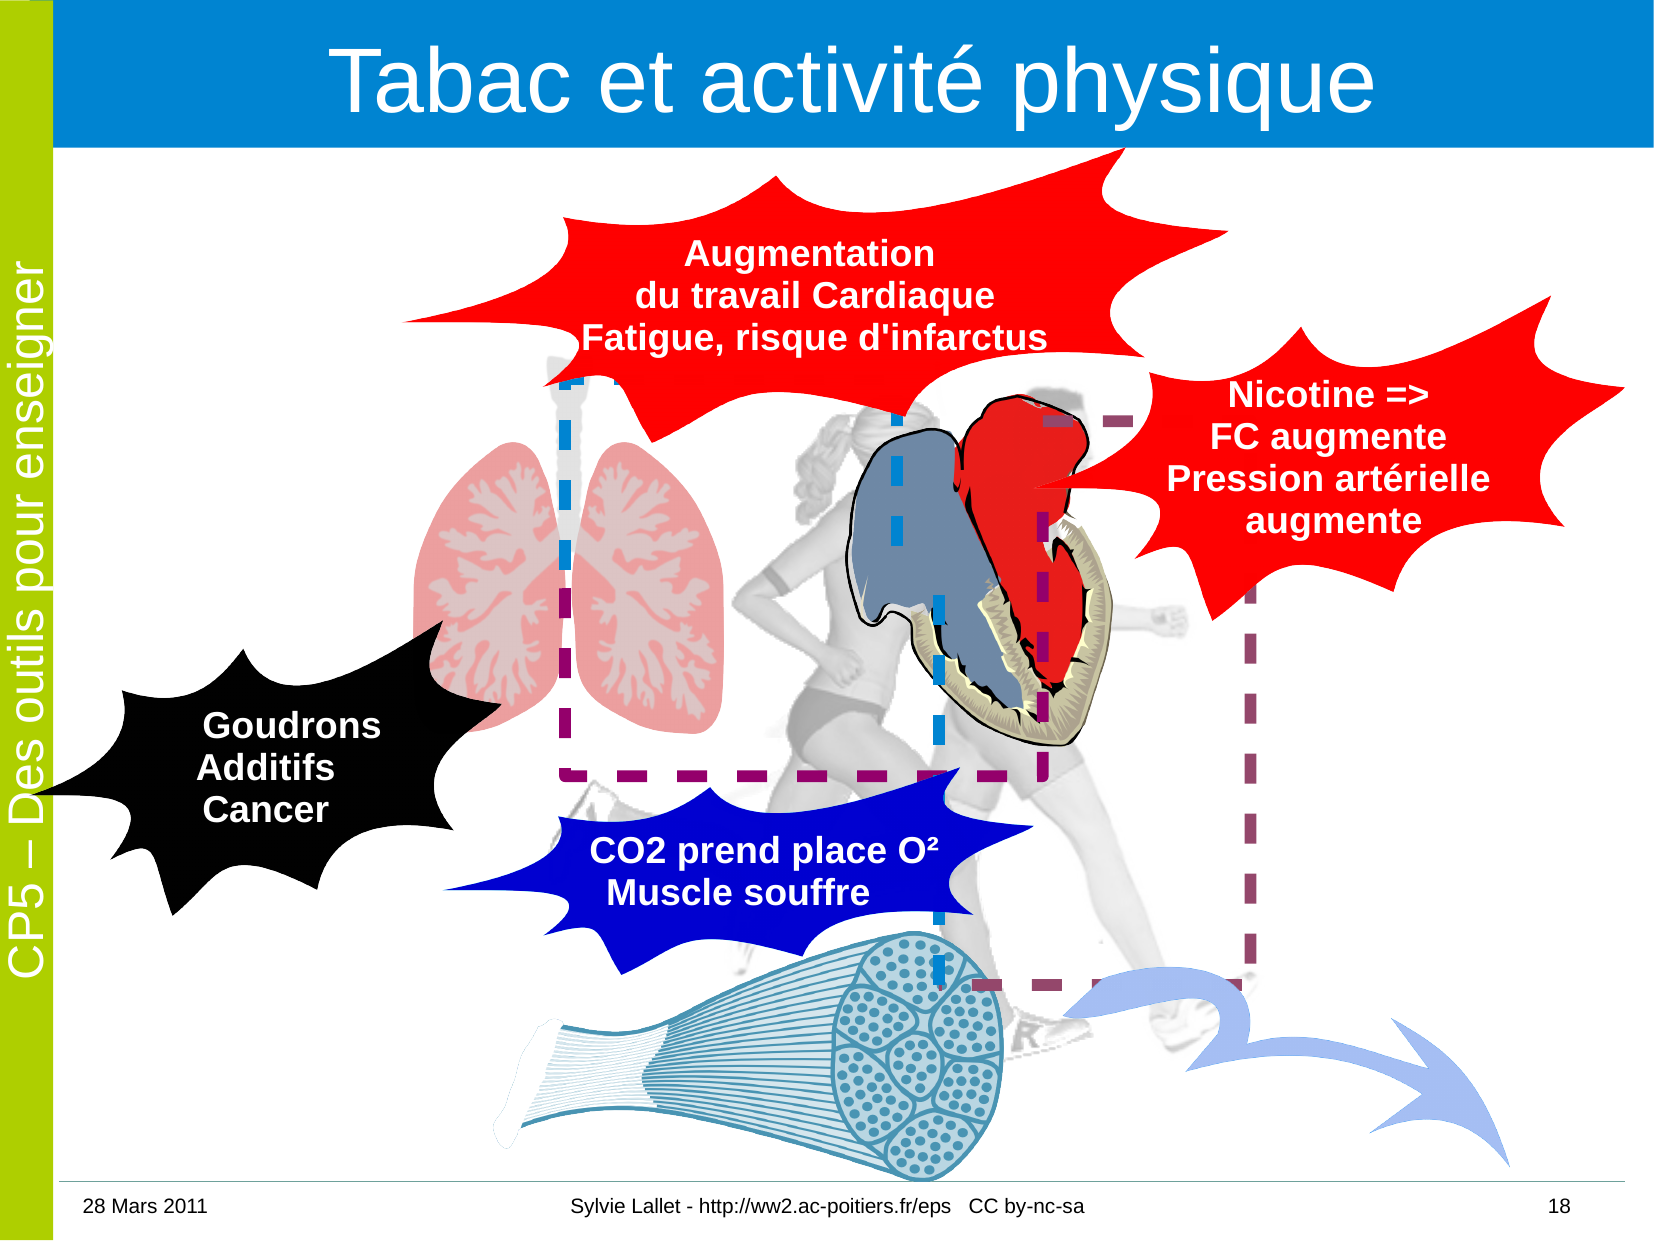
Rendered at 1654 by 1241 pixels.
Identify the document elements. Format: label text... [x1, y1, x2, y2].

title Tabac et activité physique [82, 21, 1625, 141]
picture [29, 147, 1625, 1182]
picture [1062, 893, 1546, 1211]
